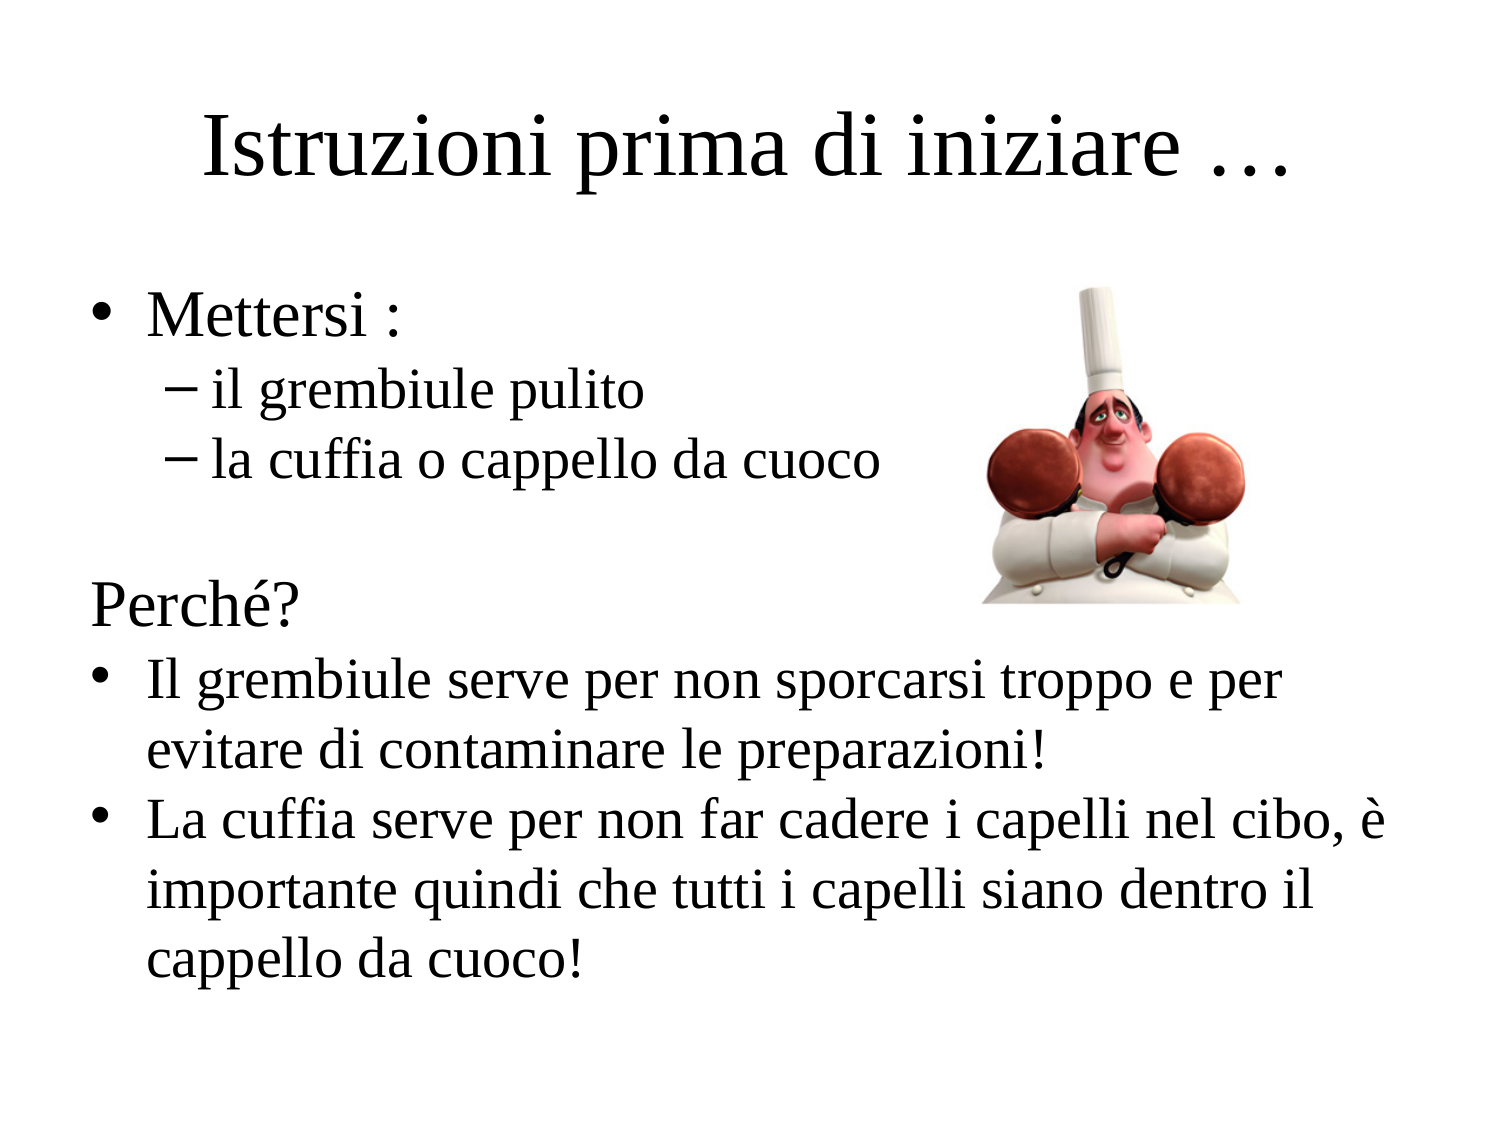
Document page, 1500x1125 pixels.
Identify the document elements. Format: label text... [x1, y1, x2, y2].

text_box Mettersi : il grembiule pulito la cuffia o cappello da cuoco Perché? Il grembiule serve per non sporcarsi troppo e per evitare di contaminare le preparazioni! La cuffia serve per non far cadere i capelli nel cibo, è importante quindi che tutti i capelli siano dentro il cappello da cuoco! [75, 262, 1425, 1005]
picture [903, 255, 1326, 605]
text_box Istruzioni prima di iniziare … [75, 45, 1425, 232]
